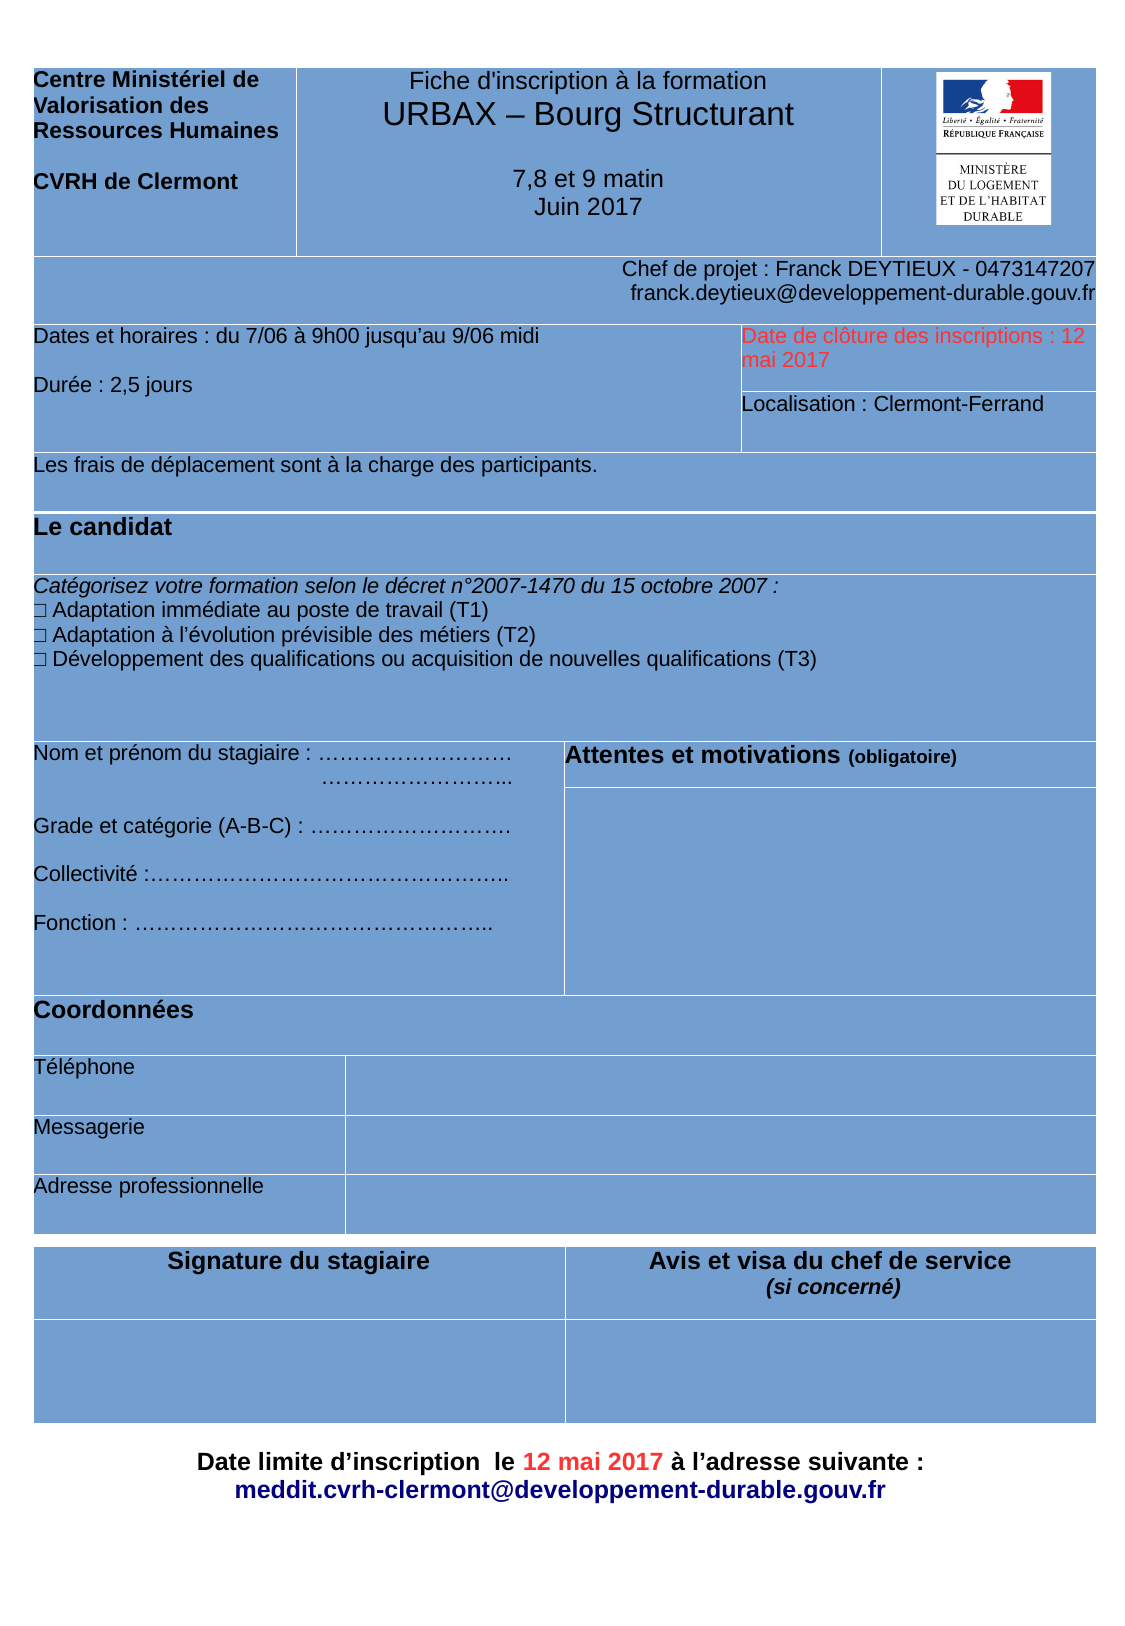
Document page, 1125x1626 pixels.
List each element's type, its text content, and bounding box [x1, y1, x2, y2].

table_cell Catégorisez votre formation selon le décret n°2007-1470 du 15 octobre 2007 : □ Adaptation immédiate au poste de travail (T1) □ Adaptation à l’évolution prévisible des métiers (T2) □ Développement des qualifications ou acquisition de nouvelles qualifications (T3) [34, 575, 1096, 741]
table_cell Nom et prénom du stagiaire : ……………………… ……………………... Grade et catégorie (A-B-C) : ………………………. Collectivité :………………………………………….. Fonction : ………………………………………….. [34, 742, 564, 995]
table_header Coordonnées [34, 996, 1096, 1055]
table_cell Messagerie [34, 1116, 345, 1174]
table_cell Les frais de déplacement sont à la charge des participants. [34, 453, 1096, 511]
table_cell [34, 1320, 565, 1423]
table_header Chef de projet : Franck DEYTIEUX - 0473147207 franck.deytieux@developpement-durable.gouv.fr [34, 257, 1096, 324]
text_box Date limite d’inscription le 12 mai 2017 à l’adresse suivante : meddit.cvrh-clermont@developpement-durable.gouv.fr [35, 1440, 1087, 1546]
table_cell Dates et horaires : du 7/06 à 9h00 jusqu’au 9/06 midi Durée : 2,5 jours [34, 325, 741, 452]
table_cell Adresse professionnelle [34, 1175, 345, 1234]
table_header Centre Ministériel de Valorisation des Ressources Humaines CVRH de Clermont [34, 68, 296, 256]
table_cell Localisation : Clermont-Ferrand [742, 392, 1096, 452]
table_header Signature du stagiaire [34, 1247, 565, 1319]
table_cell [346, 1116, 1096, 1174]
table_cell [346, 1175, 1096, 1234]
table_header [882, 68, 1096, 256]
picture [936, 72, 1052, 225]
table_cell [565, 788, 1096, 995]
table_cell Téléphone [34, 1056, 345, 1115]
table_cell [346, 1056, 1096, 1115]
table_cell Attentes et motivations (obligatoire) [565, 742, 1096, 787]
table_header Le candidat [34, 514, 1096, 574]
table_header Avis et visa du chef de service (si concerné) [566, 1247, 1096, 1319]
table_cell [566, 1320, 1096, 1423]
table_cell Date de clôture des inscriptions : 12 mai 2017 [742, 325, 1096, 391]
table_header Fiche d'inscription à la formation URBAX – Bourg Structurant 7,8 et 9 matin Juin 2017 [297, 68, 881, 256]
